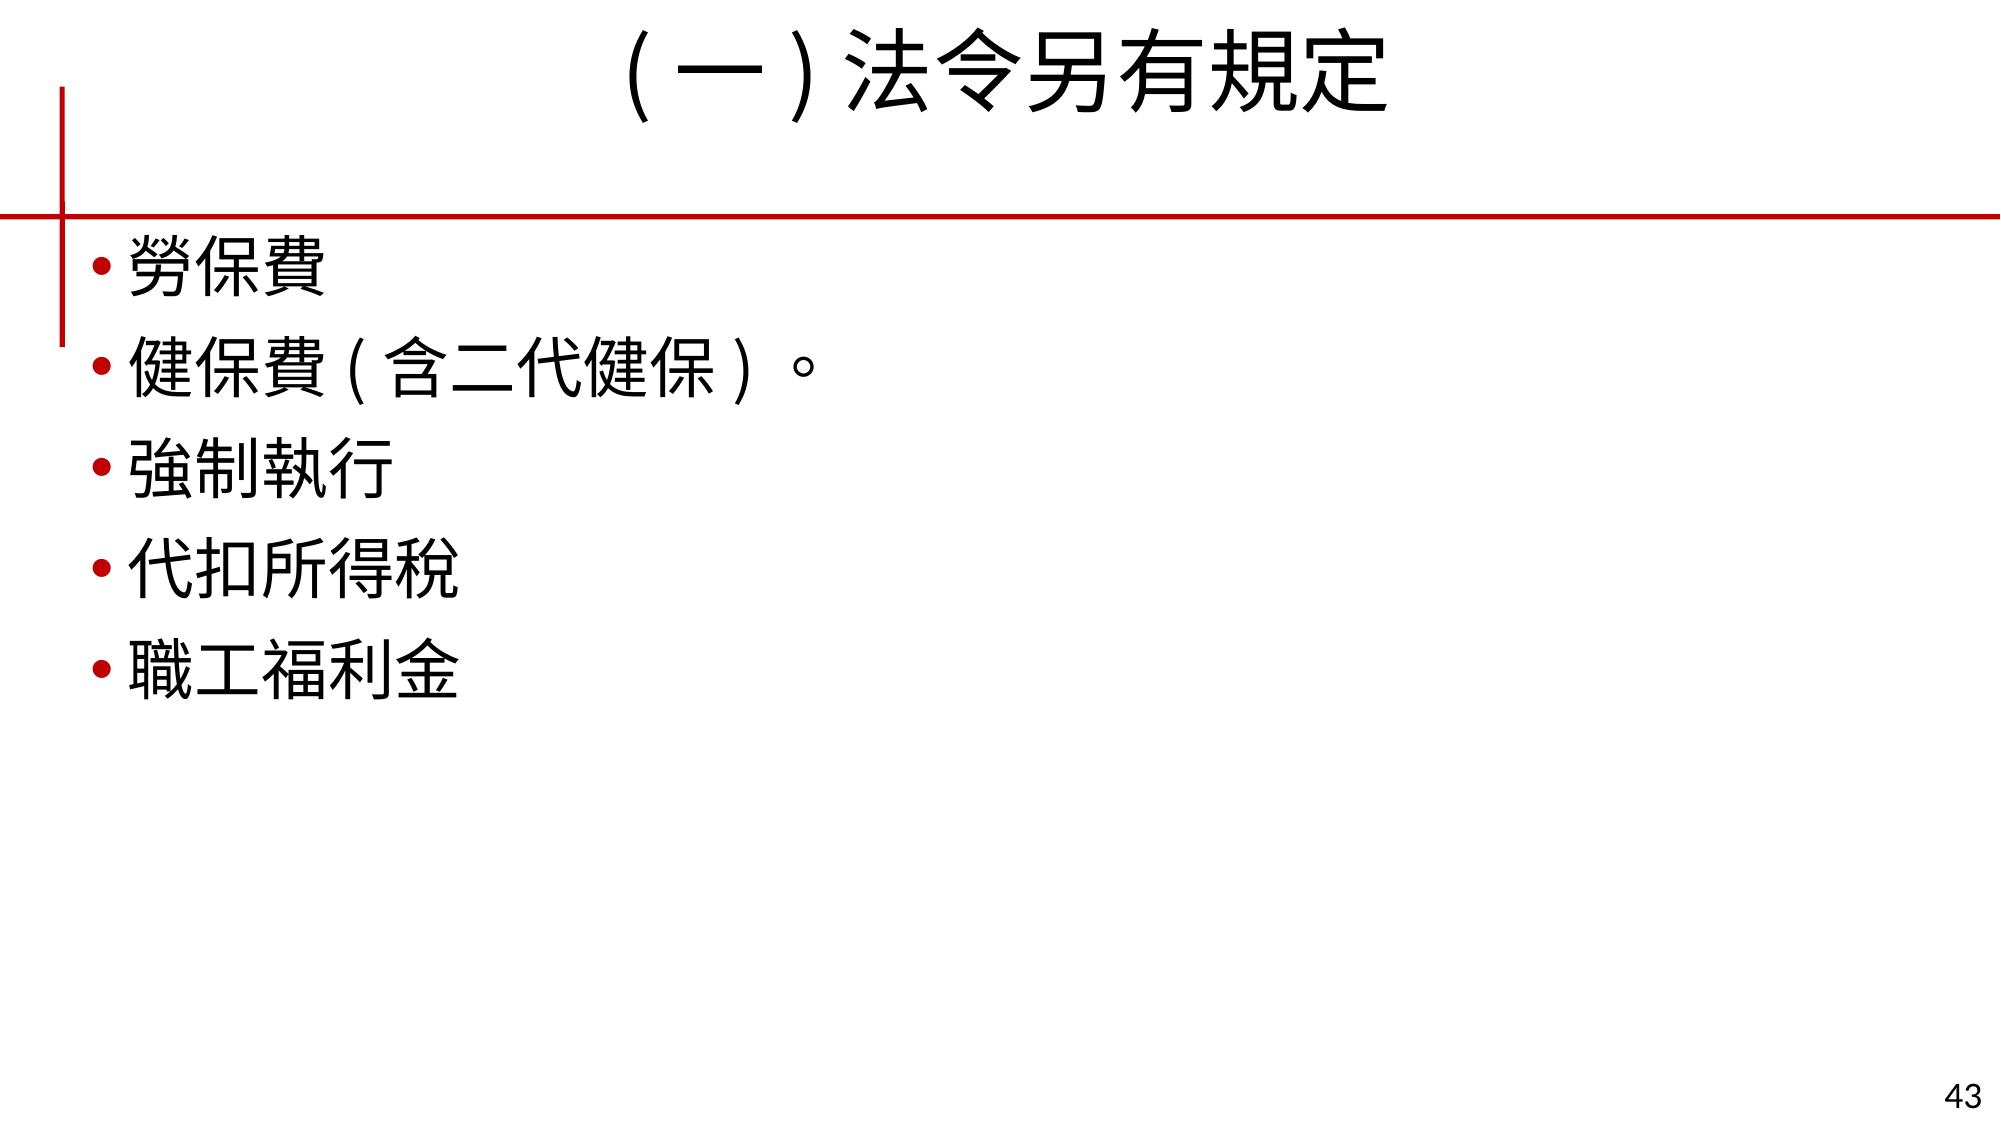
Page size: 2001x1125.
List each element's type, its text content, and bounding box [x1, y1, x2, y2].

title (一)法令另有規定 [75, 6, 1938, 211]
list 勞保費 健保費(含二代健保)。 強制執行 代扣所得稅 職工福利金 [75, 217, 1938, 1027]
slide_number <編號> [1701, 1063, 1998, 1118]
